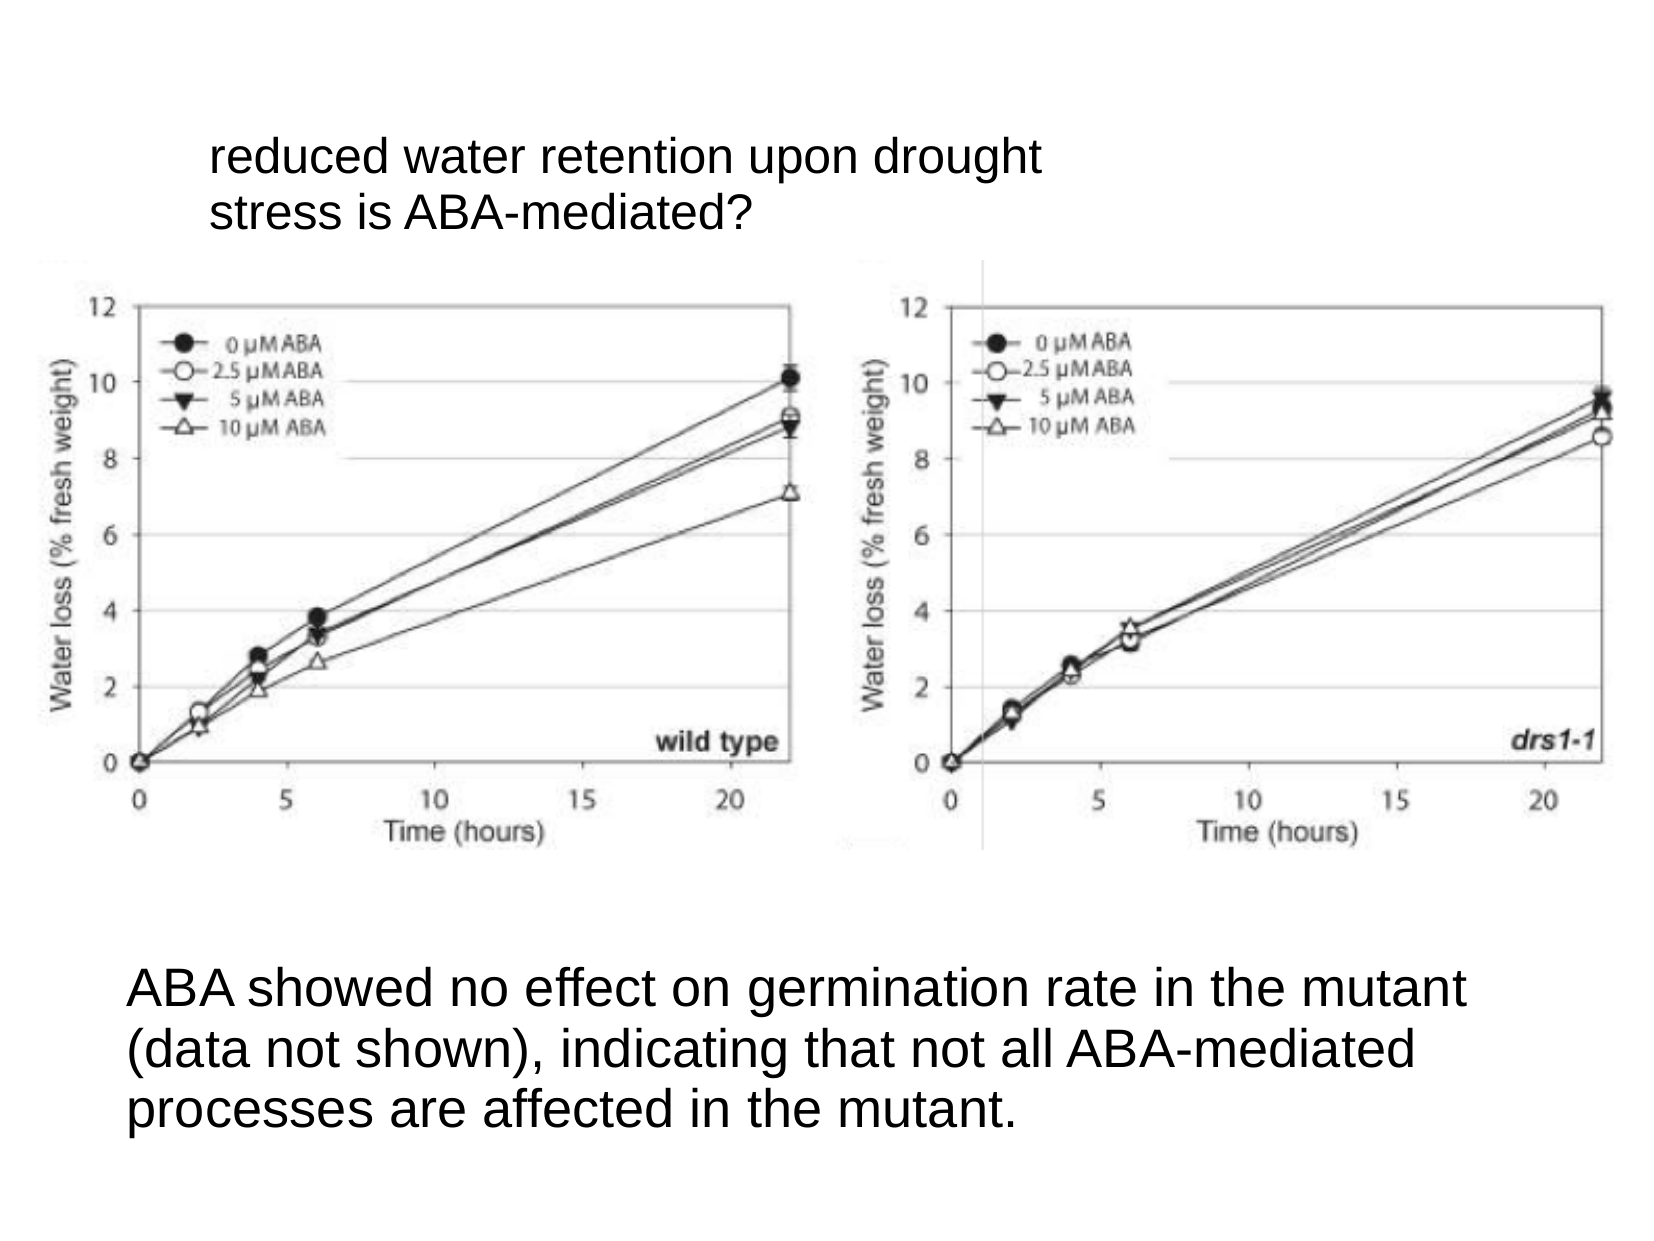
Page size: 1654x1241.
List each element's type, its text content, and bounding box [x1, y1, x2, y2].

picture [36, 260, 1622, 850]
text_box ABA showed no effect on germination rate in the mutant (data not shown), indicating that not all ABA-mediated processes are affected in the mutant. [111, 950, 1509, 1152]
text_box reduced water retention upon drought stress is ABA-mediated? [194, 120, 1196, 251]
